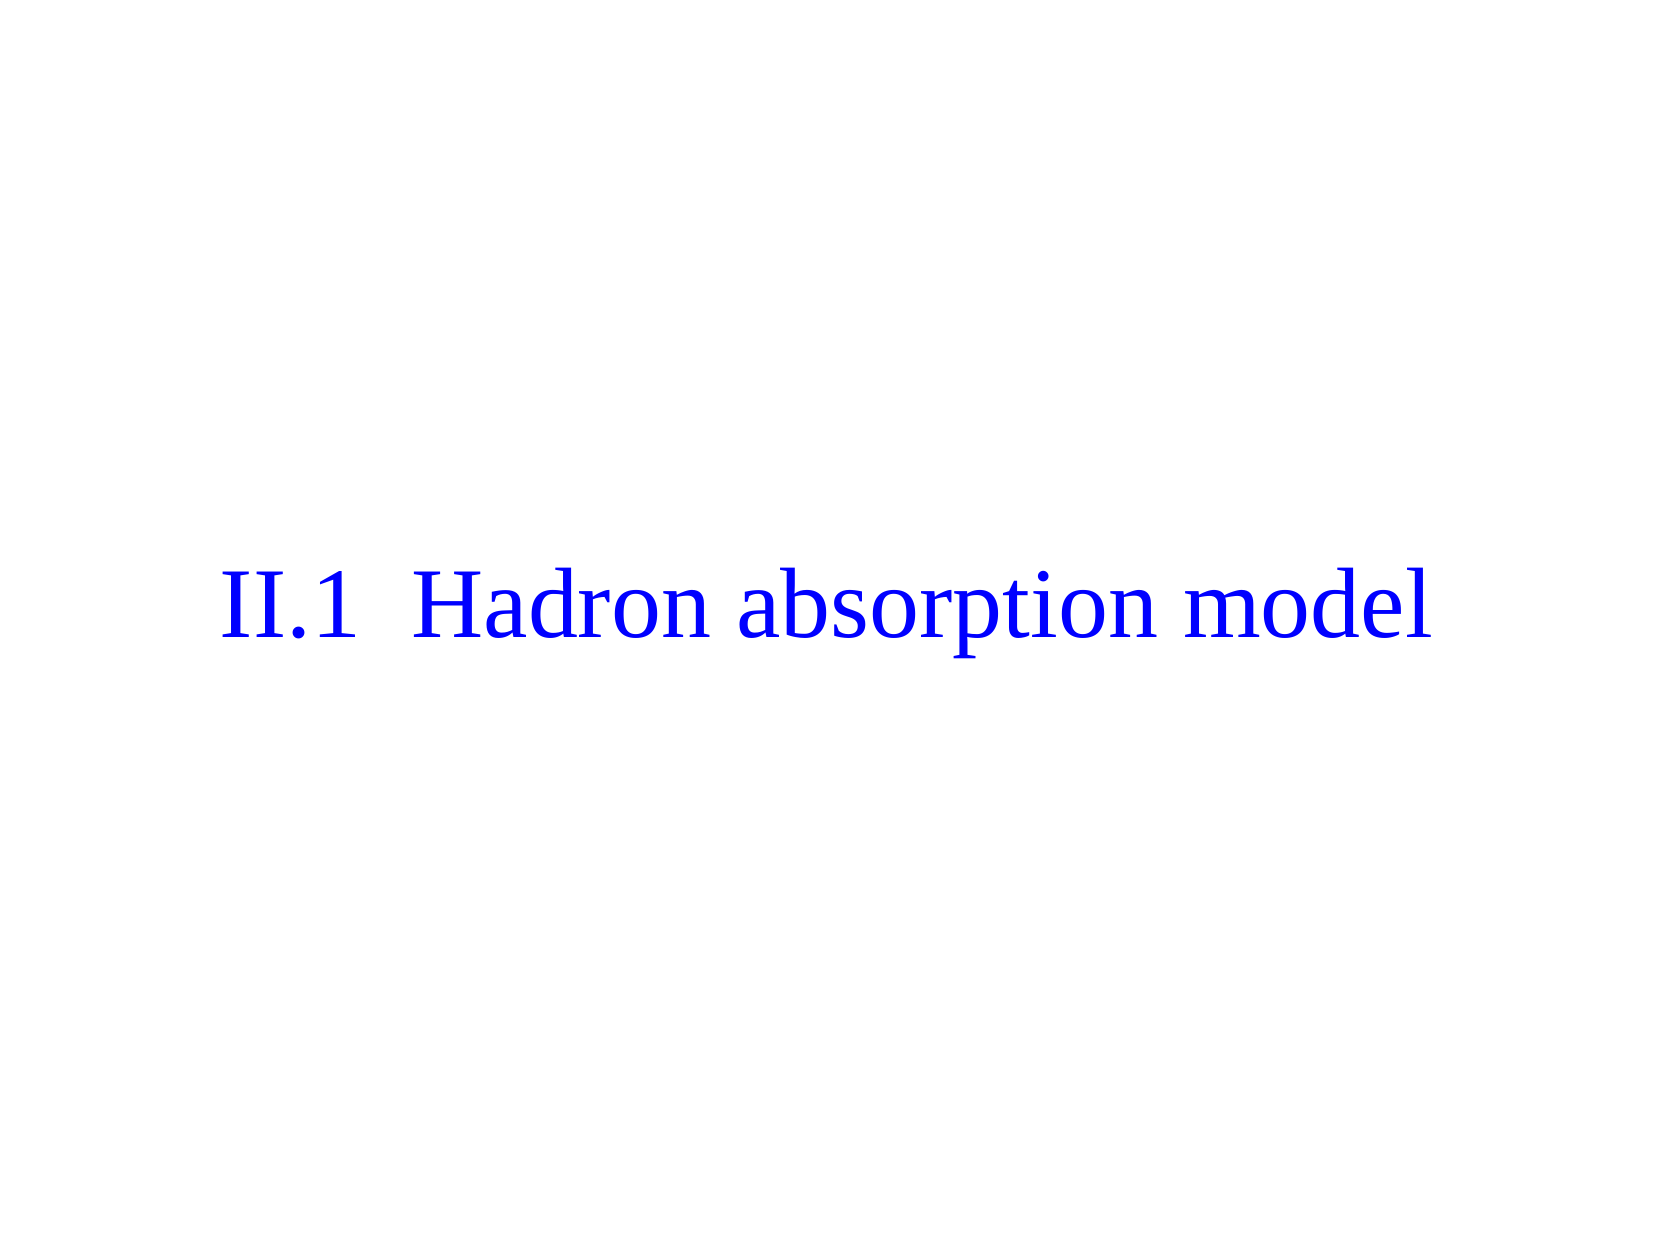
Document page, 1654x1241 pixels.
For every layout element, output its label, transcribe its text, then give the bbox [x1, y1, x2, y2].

text_box II.1 Hadron absorption model [53, 548, 1600, 692]
